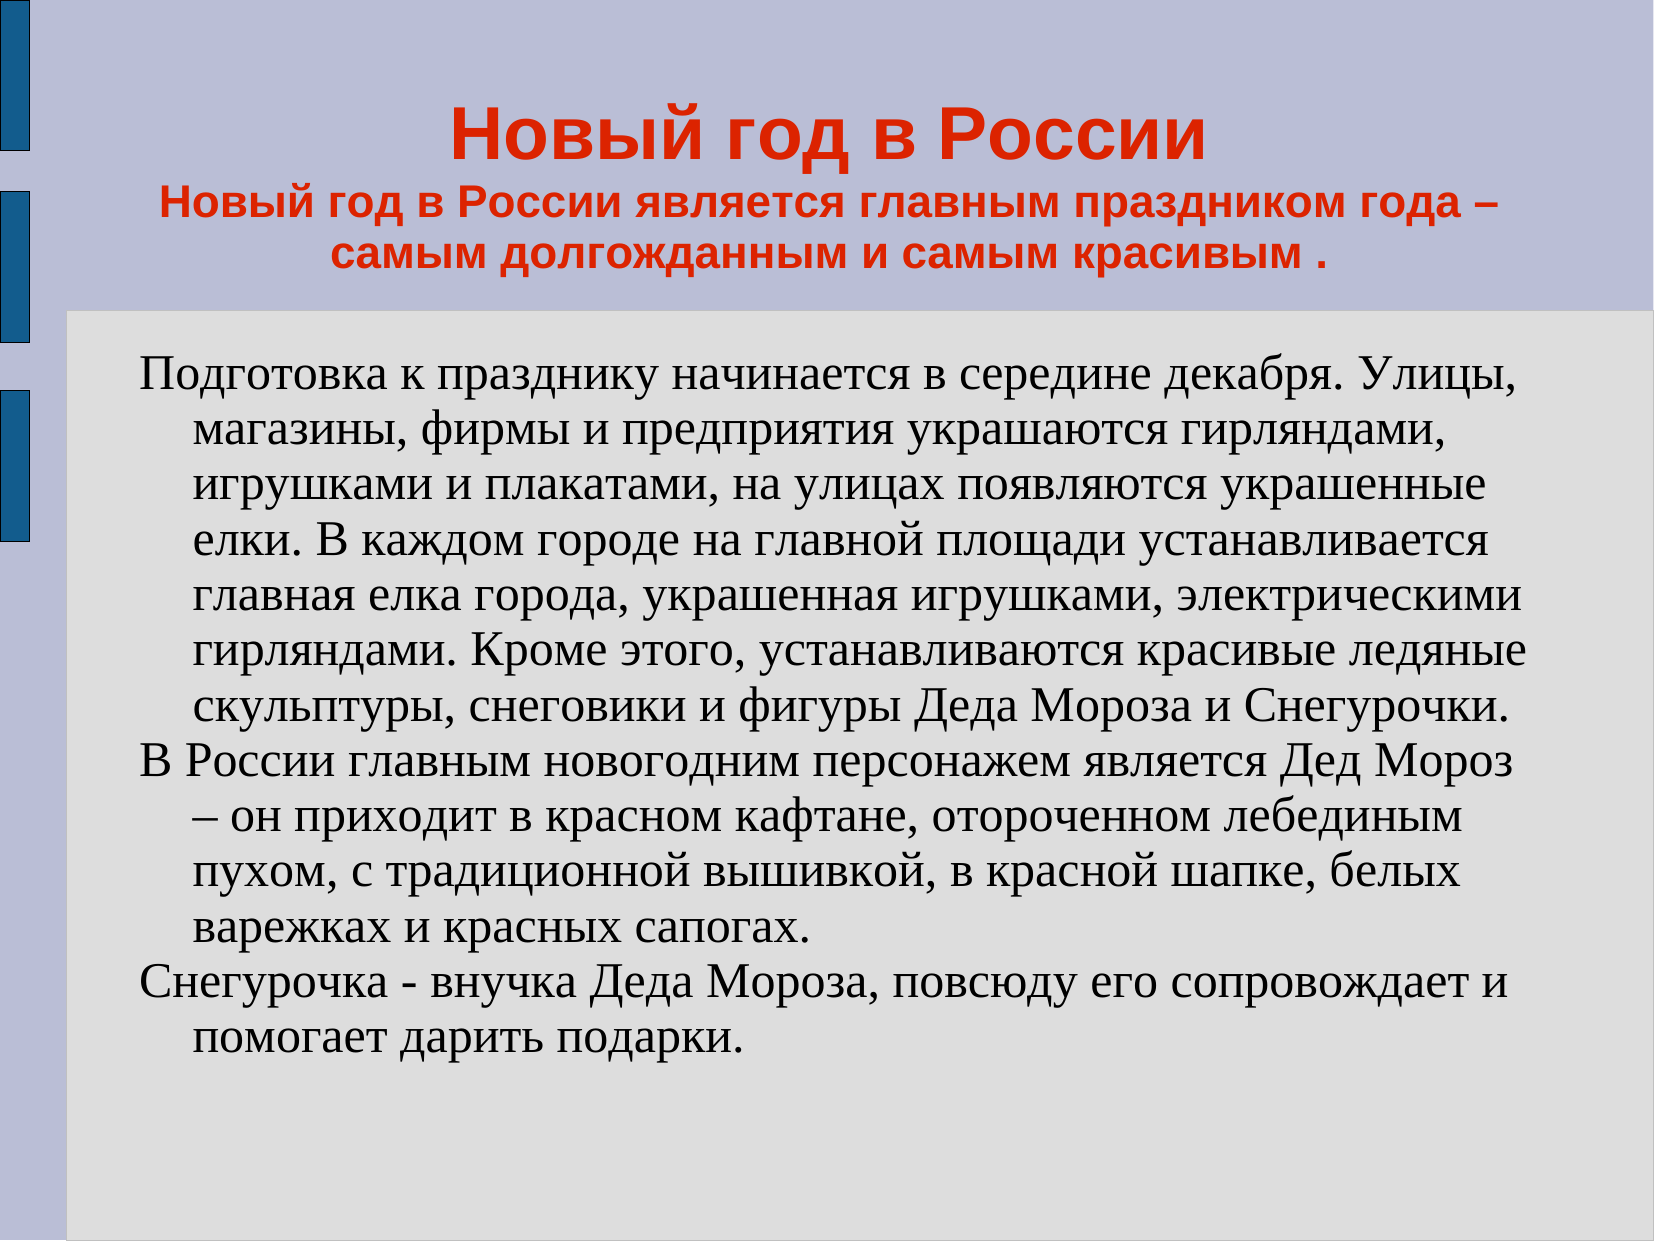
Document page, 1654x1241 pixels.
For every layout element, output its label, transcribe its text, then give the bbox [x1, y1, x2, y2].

title Новый год в России Новый год в России является главным праздником года – самым долгожданным и самым красивым . [123, 88, 1536, 281]
list Подготовка к празднику начинается в середине декабря. Улицы, магазины, фирмы и предприятия украшаются гирляндами, игрушками и плакатами, на улицах появляются украшенные елки. В каждом городе на главной площади устанавливается главная елка города, украшенная игрушками, электрическими гирляндами. Кроме этого, устанавливаются красивые ледяные скульптуры, снеговики и фигуры Деда Мороза и Снегурочки. В России главным новогодним персонажем является Дед Мороз – он приходит в красном кафтане, отороченном лебединым пухом, с традиционной вышивкой, в красной шапке, белых варежках и красных сапогах. Снегурочка - внучка Деда Мороза, повсюду его сопровождает и помогает дарить подарки. [121, 344, 1534, 1133]
